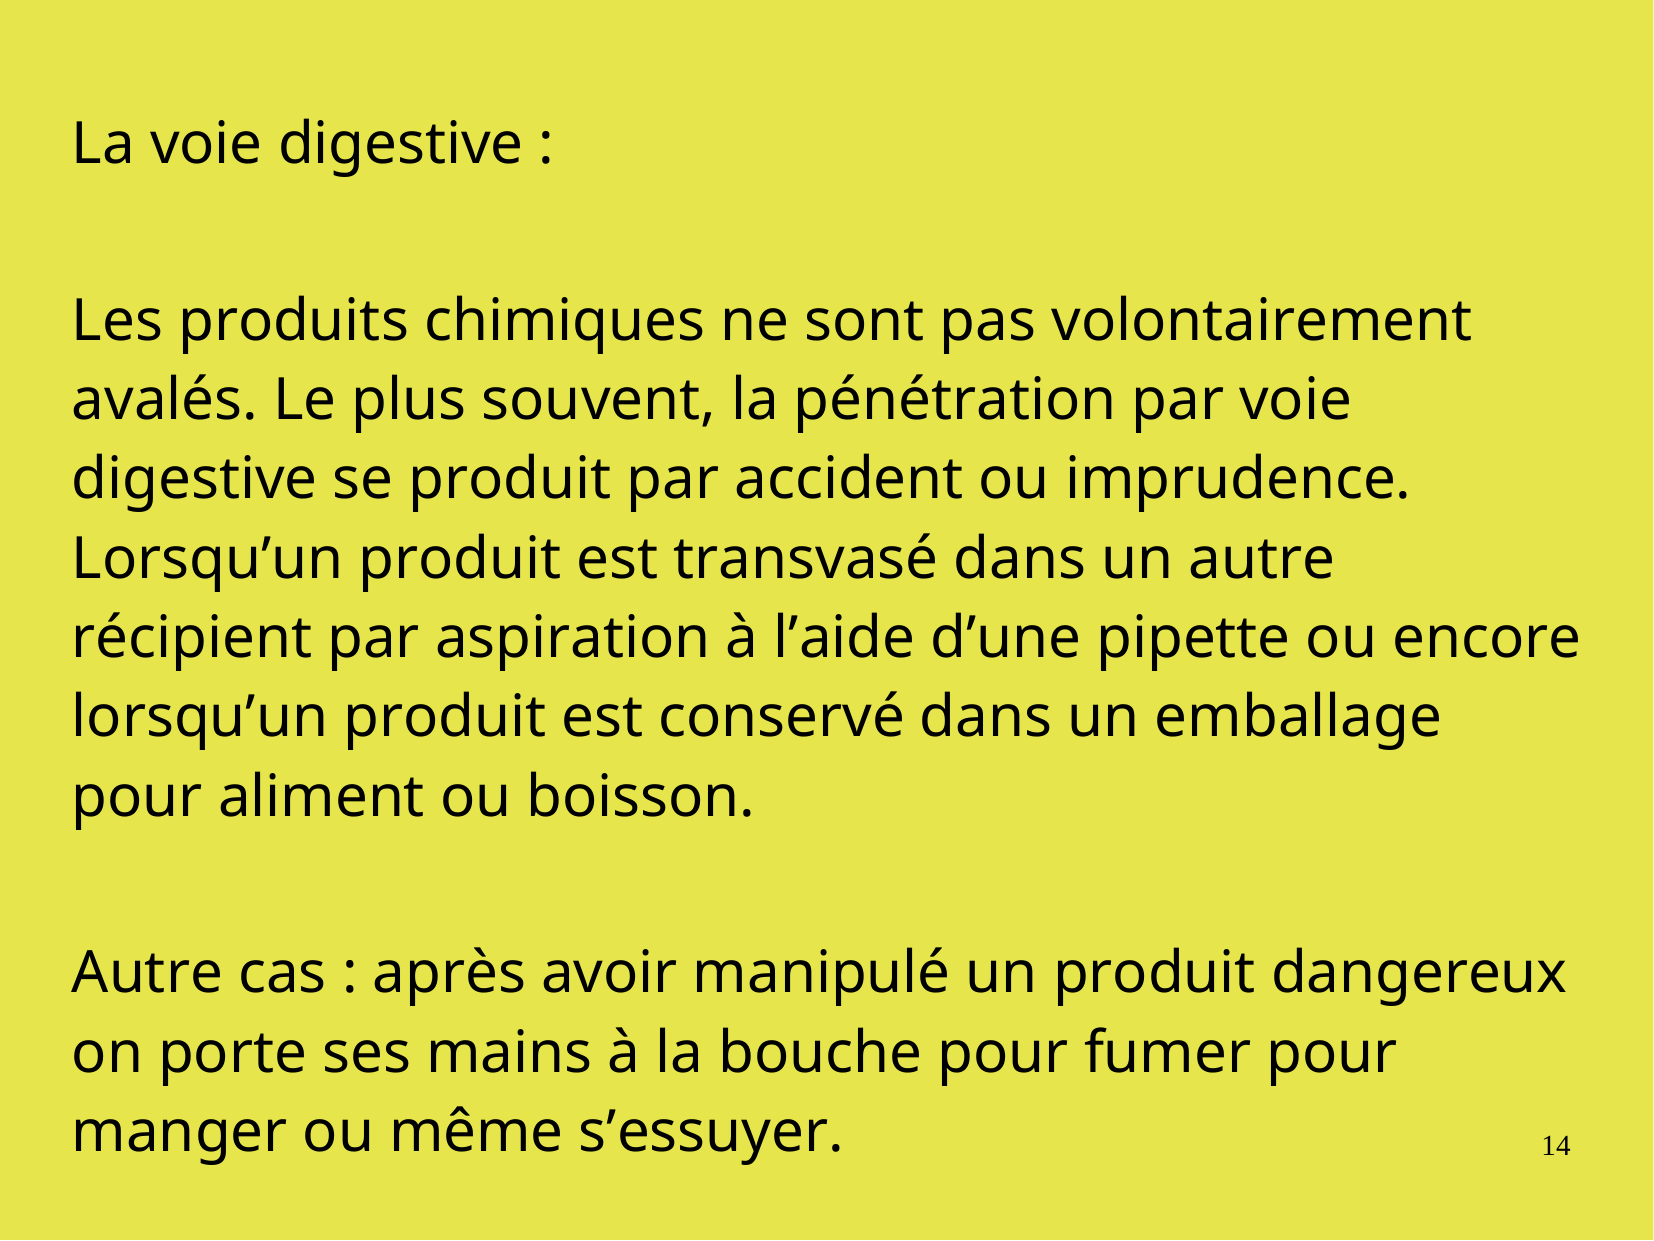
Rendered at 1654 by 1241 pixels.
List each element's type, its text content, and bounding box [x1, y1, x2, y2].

text_box La voie digestive : Les produits chimiques ne sont pas volontairement avalés. Le plus souvent, la pénétration par voie digestive se produit par accident ou imprudence. Lorsqu’un produit est transvasé dans un autre récipient par aspiration à l’aide d’une pipette ou encore lorsqu’un produit est conservé dans un emballage pour aliment ou boisson. Autre cas : après avoir manipulé un produit dangereux on porte ses mains à la bouche pour fumer pour manger ou même s’essuyer. [71, 101, 1583, 1241]
